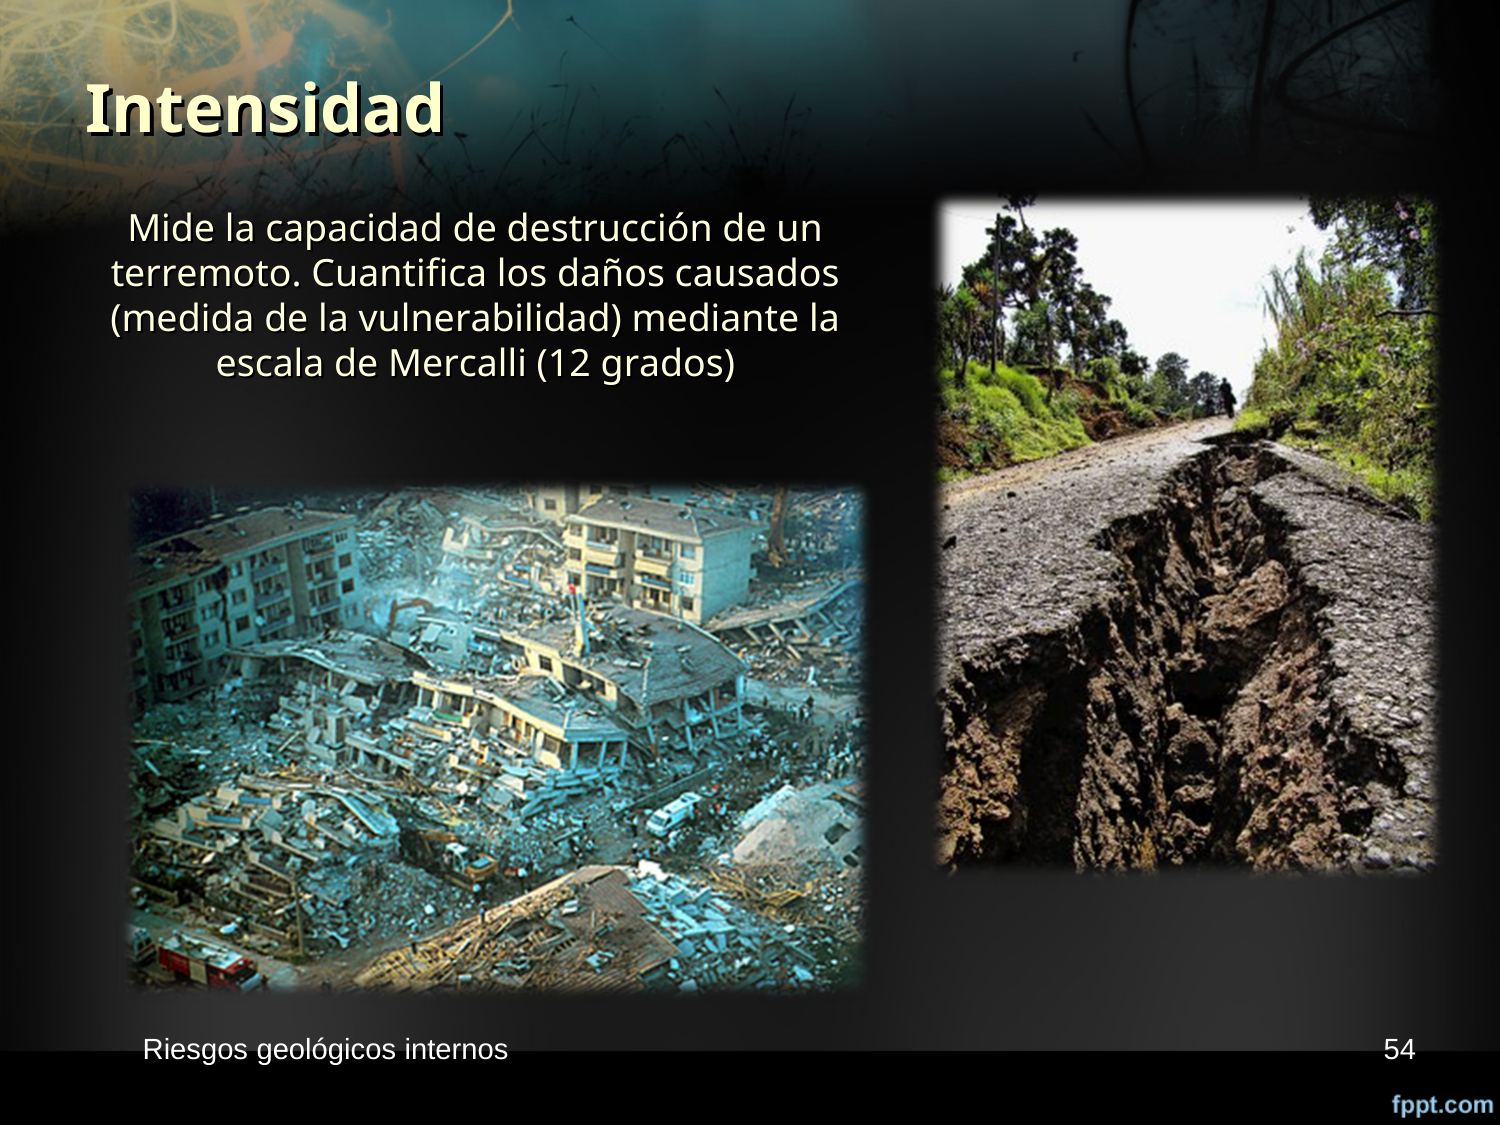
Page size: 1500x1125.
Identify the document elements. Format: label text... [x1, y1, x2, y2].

text_box Mide la capacidad de destrucción de un terremoto. Cuantifica los daños causados (medida de la vulnerabilidad) mediante la escala de Mercalli (12 grados) [64, 196, 887, 437]
text_box <número> [1080, 1023, 1431, 1102]
text_box Riesgos geológicos internos [88, 1023, 564, 1102]
title Intensidad [70, 35, 1421, 176]
picture [0, 0, 1500, 1125]
